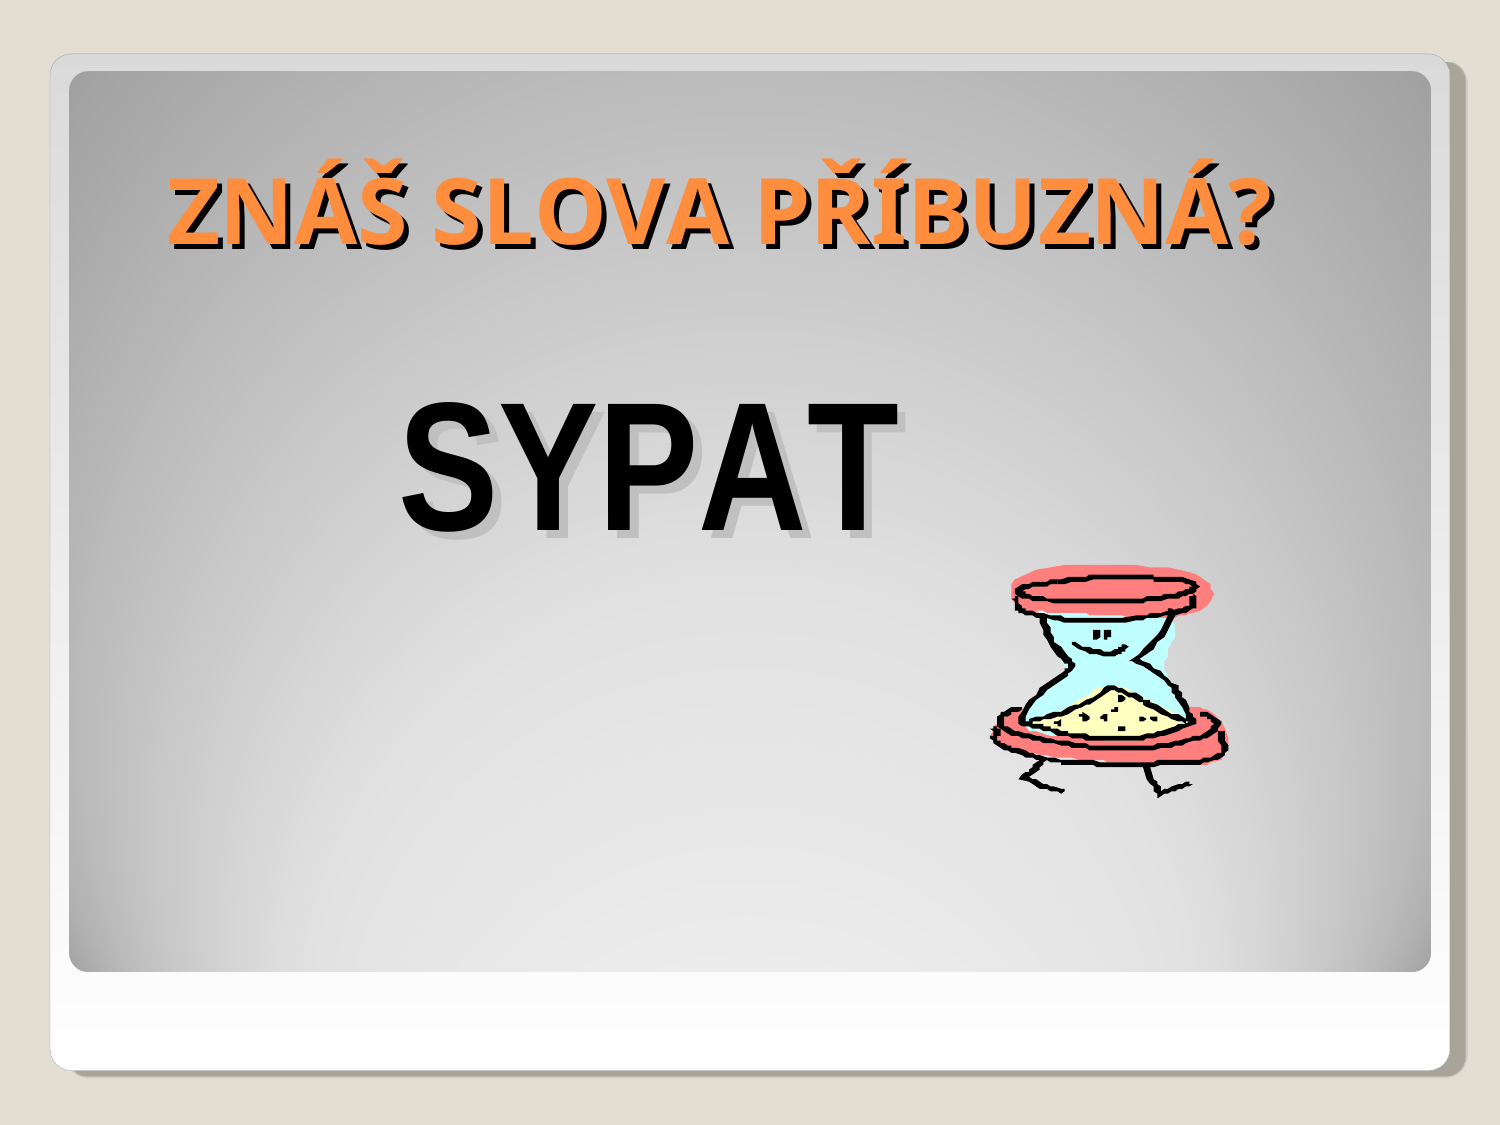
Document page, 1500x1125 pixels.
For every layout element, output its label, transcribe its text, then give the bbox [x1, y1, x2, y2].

picture [69, 71, 1431, 972]
text_box SYPAT [383, 295, 1064, 591]
text_box ZNÁŠ SLOVA PŘÍBUZNÁ? [59, 118, 1382, 296]
